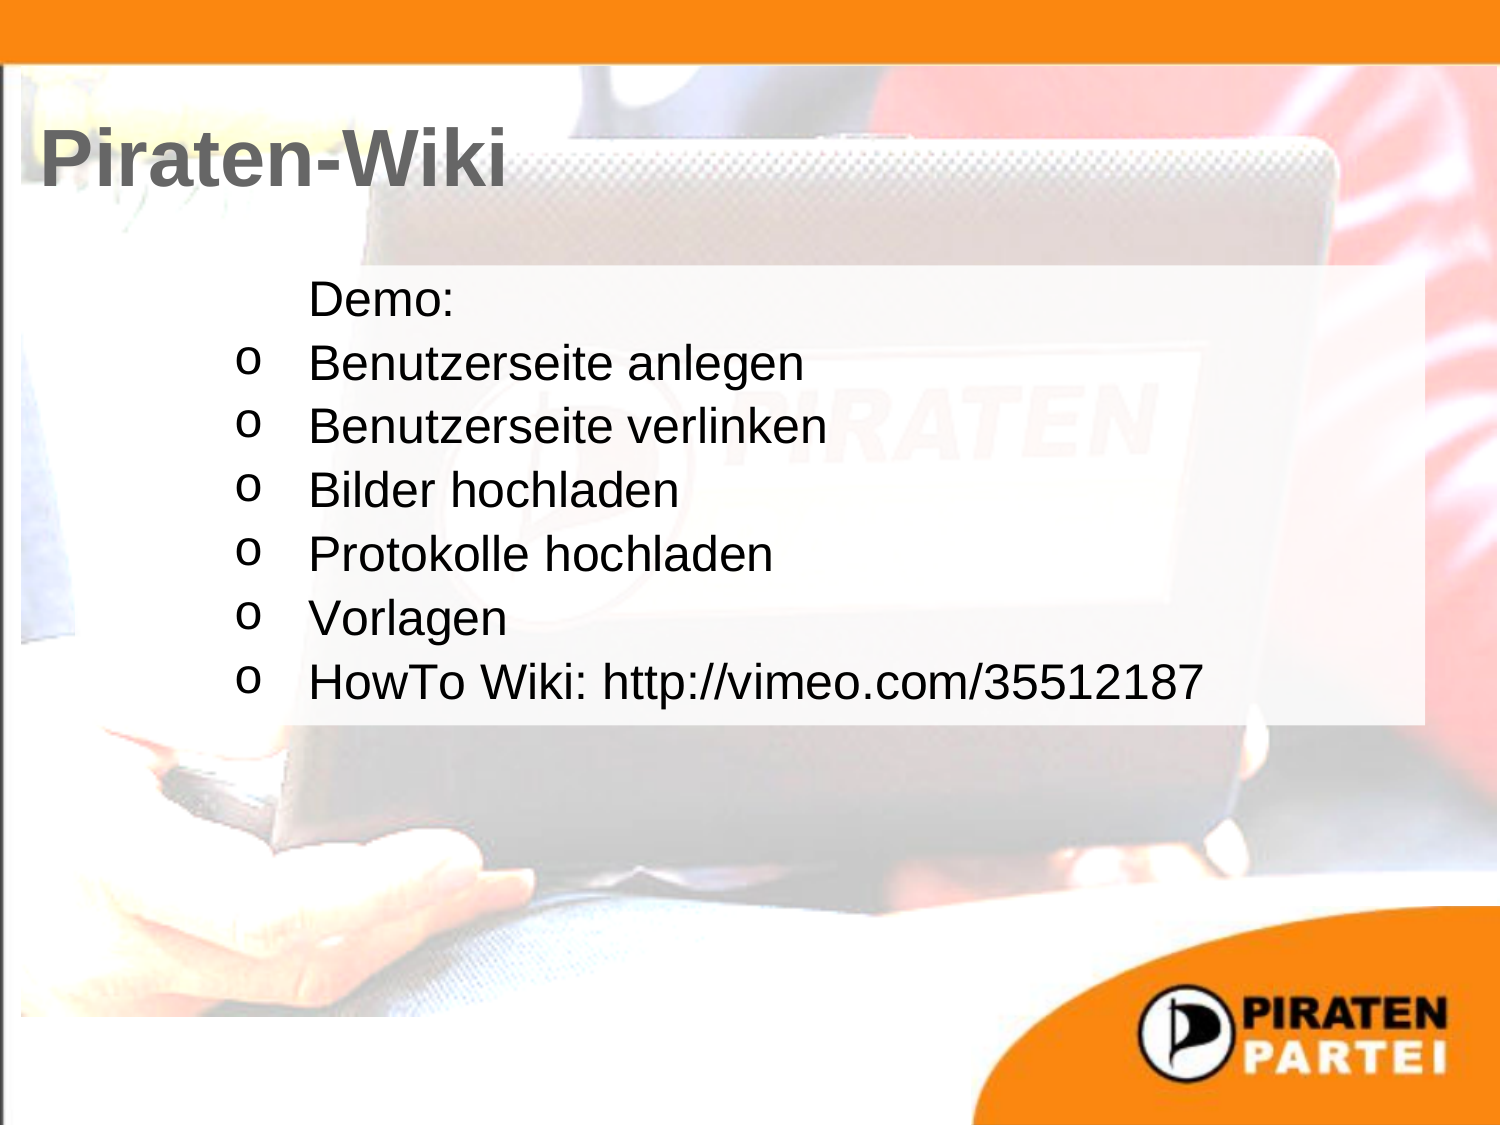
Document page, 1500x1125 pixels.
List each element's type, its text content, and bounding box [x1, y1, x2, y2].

picture [21, 66, 1500, 1125]
list Demo: Benutzerseite anlegen Benutzerseite verlinken Bilder hochladen Protokolle hochladen Vorlagen HowTo Wiki: http://vimeo.com/35512187 [75, 265, 1426, 726]
title Piraten-Wiki [24, 97, 1375, 212]
